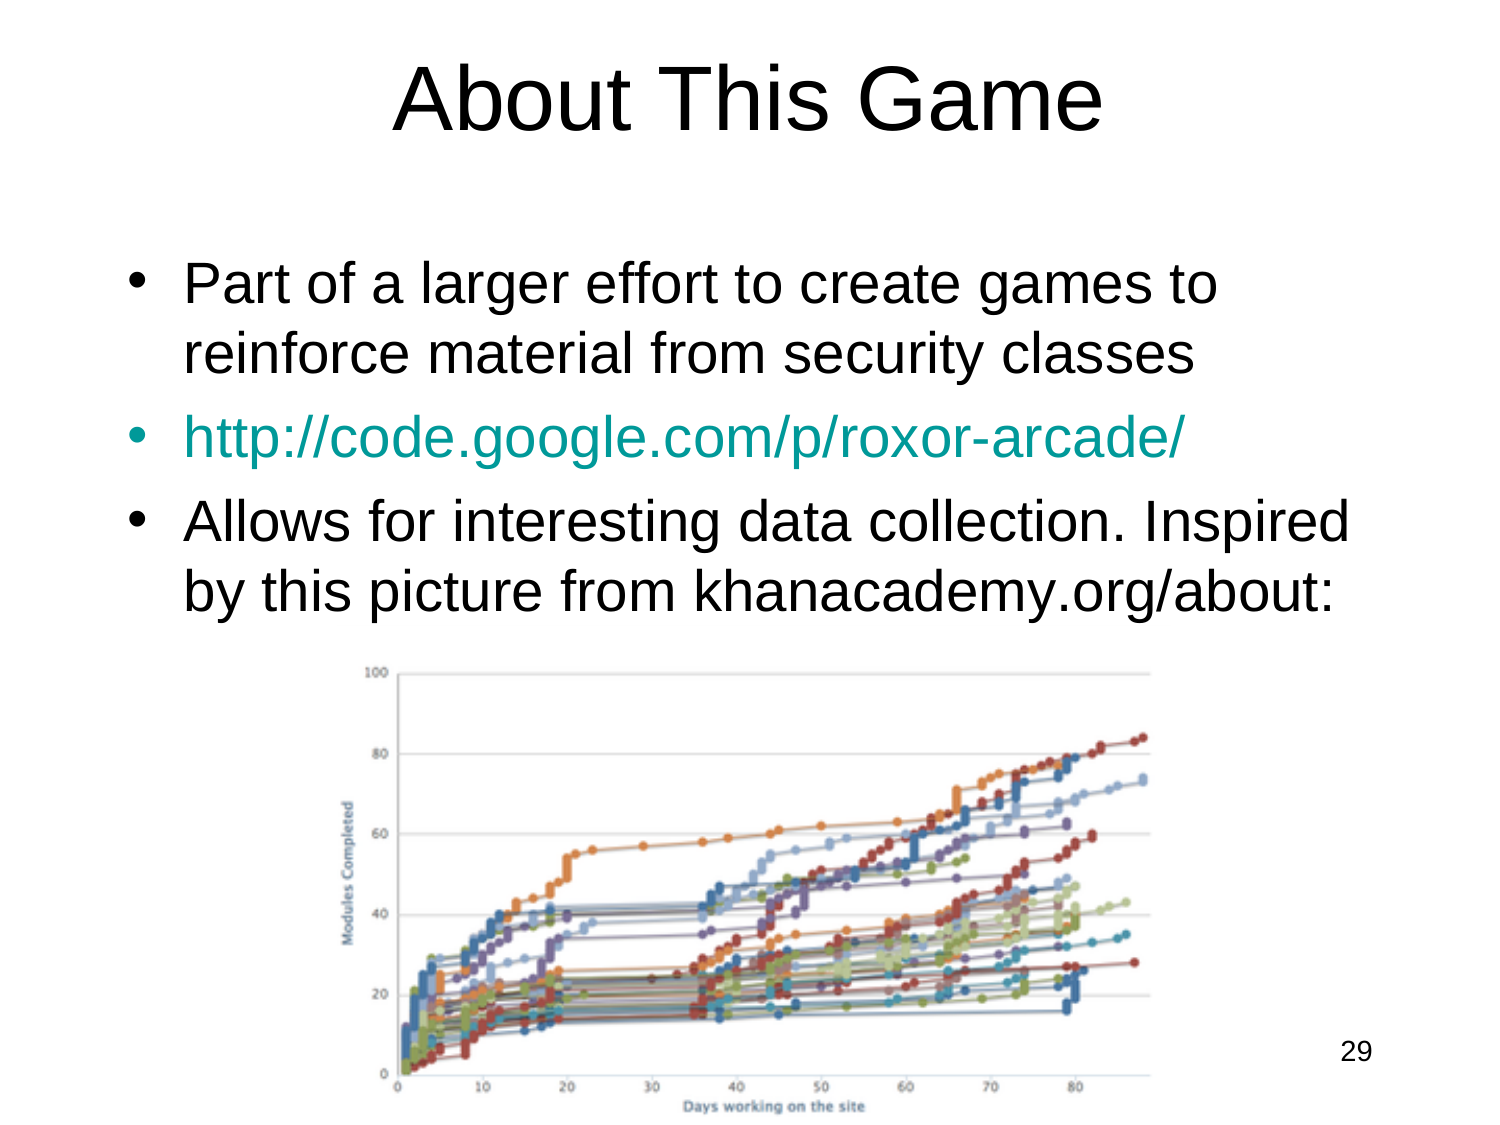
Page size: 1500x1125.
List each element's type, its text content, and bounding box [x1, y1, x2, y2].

title About This Game [0, 0, 1500, 188]
picture [337, 624, 1171, 1125]
list Part of a larger effort to create games to reinforce material from security classes http://code.google.com/p/roxor-arcade/ Allows for interesting data collection. Inspired by this picture from khanacademy.org/about: [112, 237, 1388, 1051]
text_box <number> [1171, 1025, 1388, 1101]
